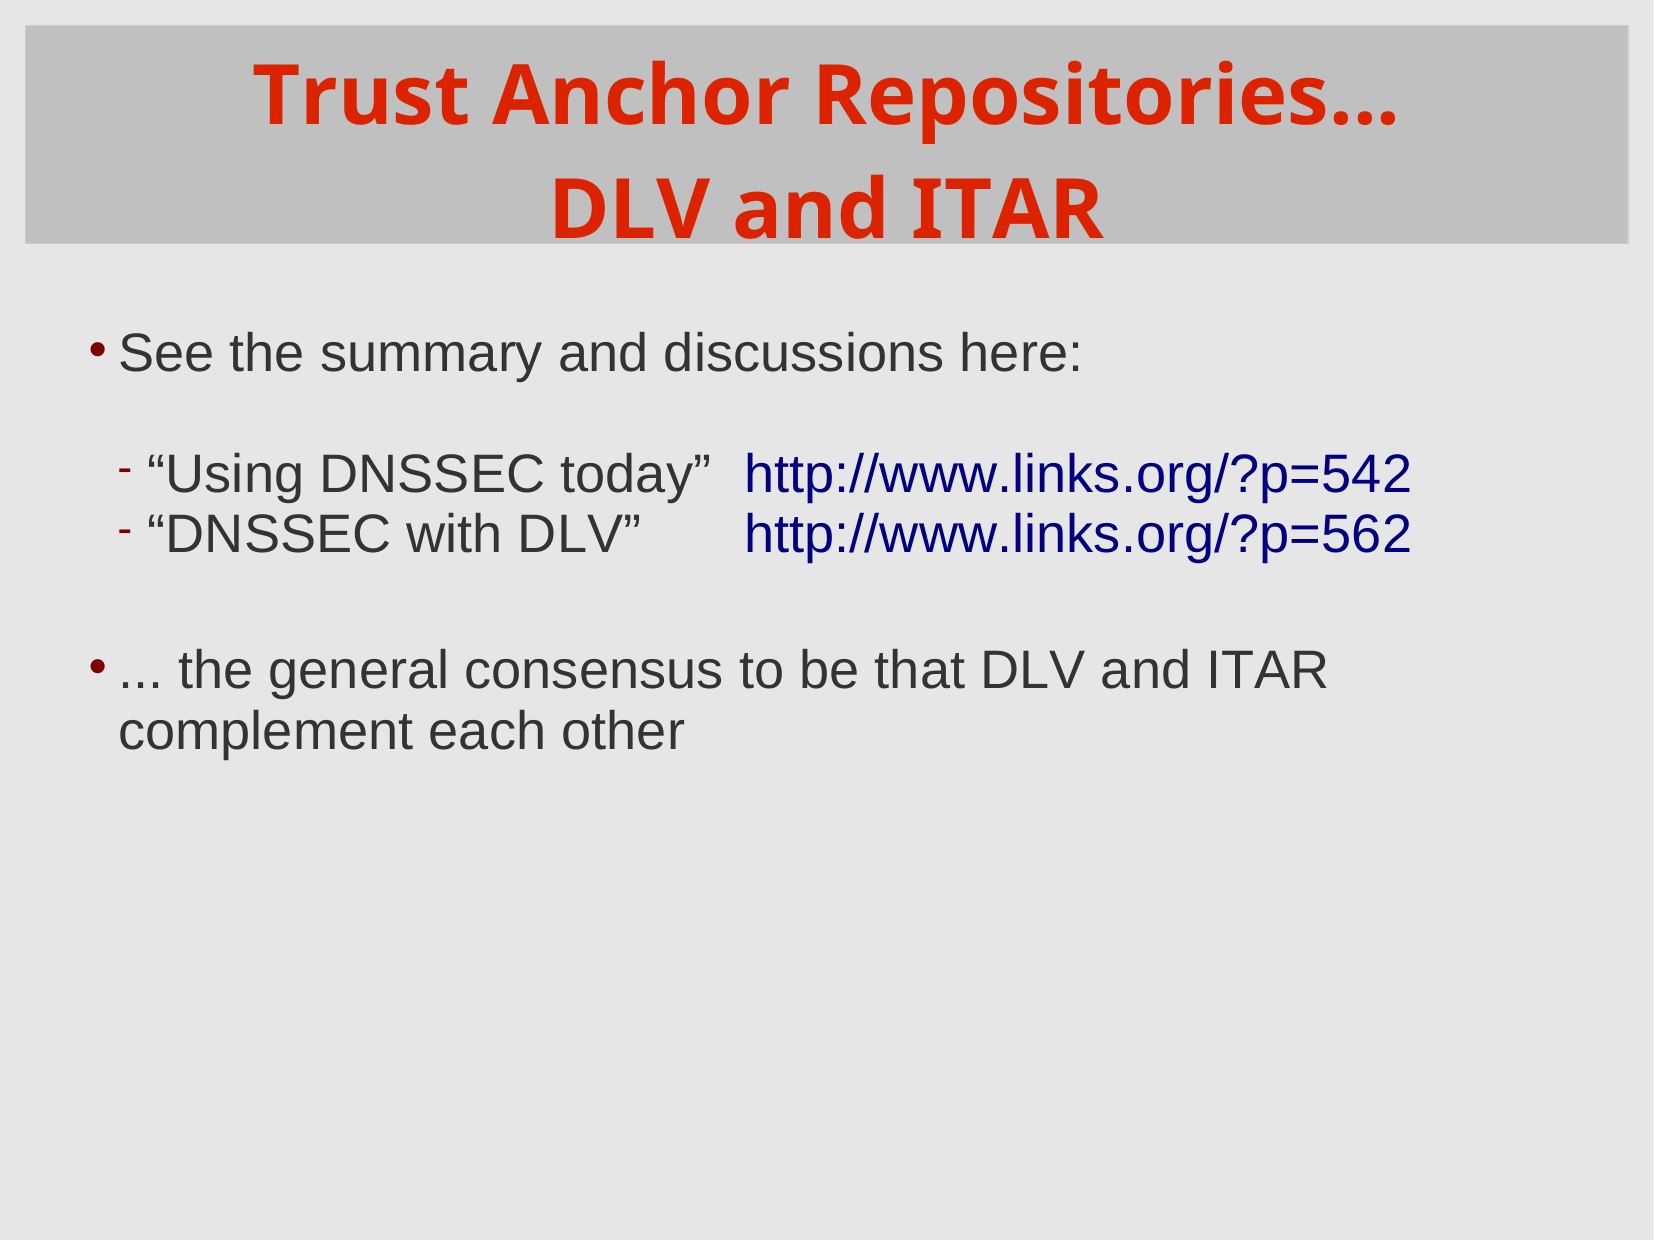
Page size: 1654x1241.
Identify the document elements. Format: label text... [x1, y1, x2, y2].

title Trust Anchor Repositories... DLV and ITAR [121, 46, 1532, 253]
list See the summary and discussions here: “Using DNSSEC today” http://www.links.org/?p=542 “DNSSEC with DLV” http://www.links.org/?p=562 ... the general consensus to be that DLV and ITAR complement each other [59, 322, 1593, 1116]
